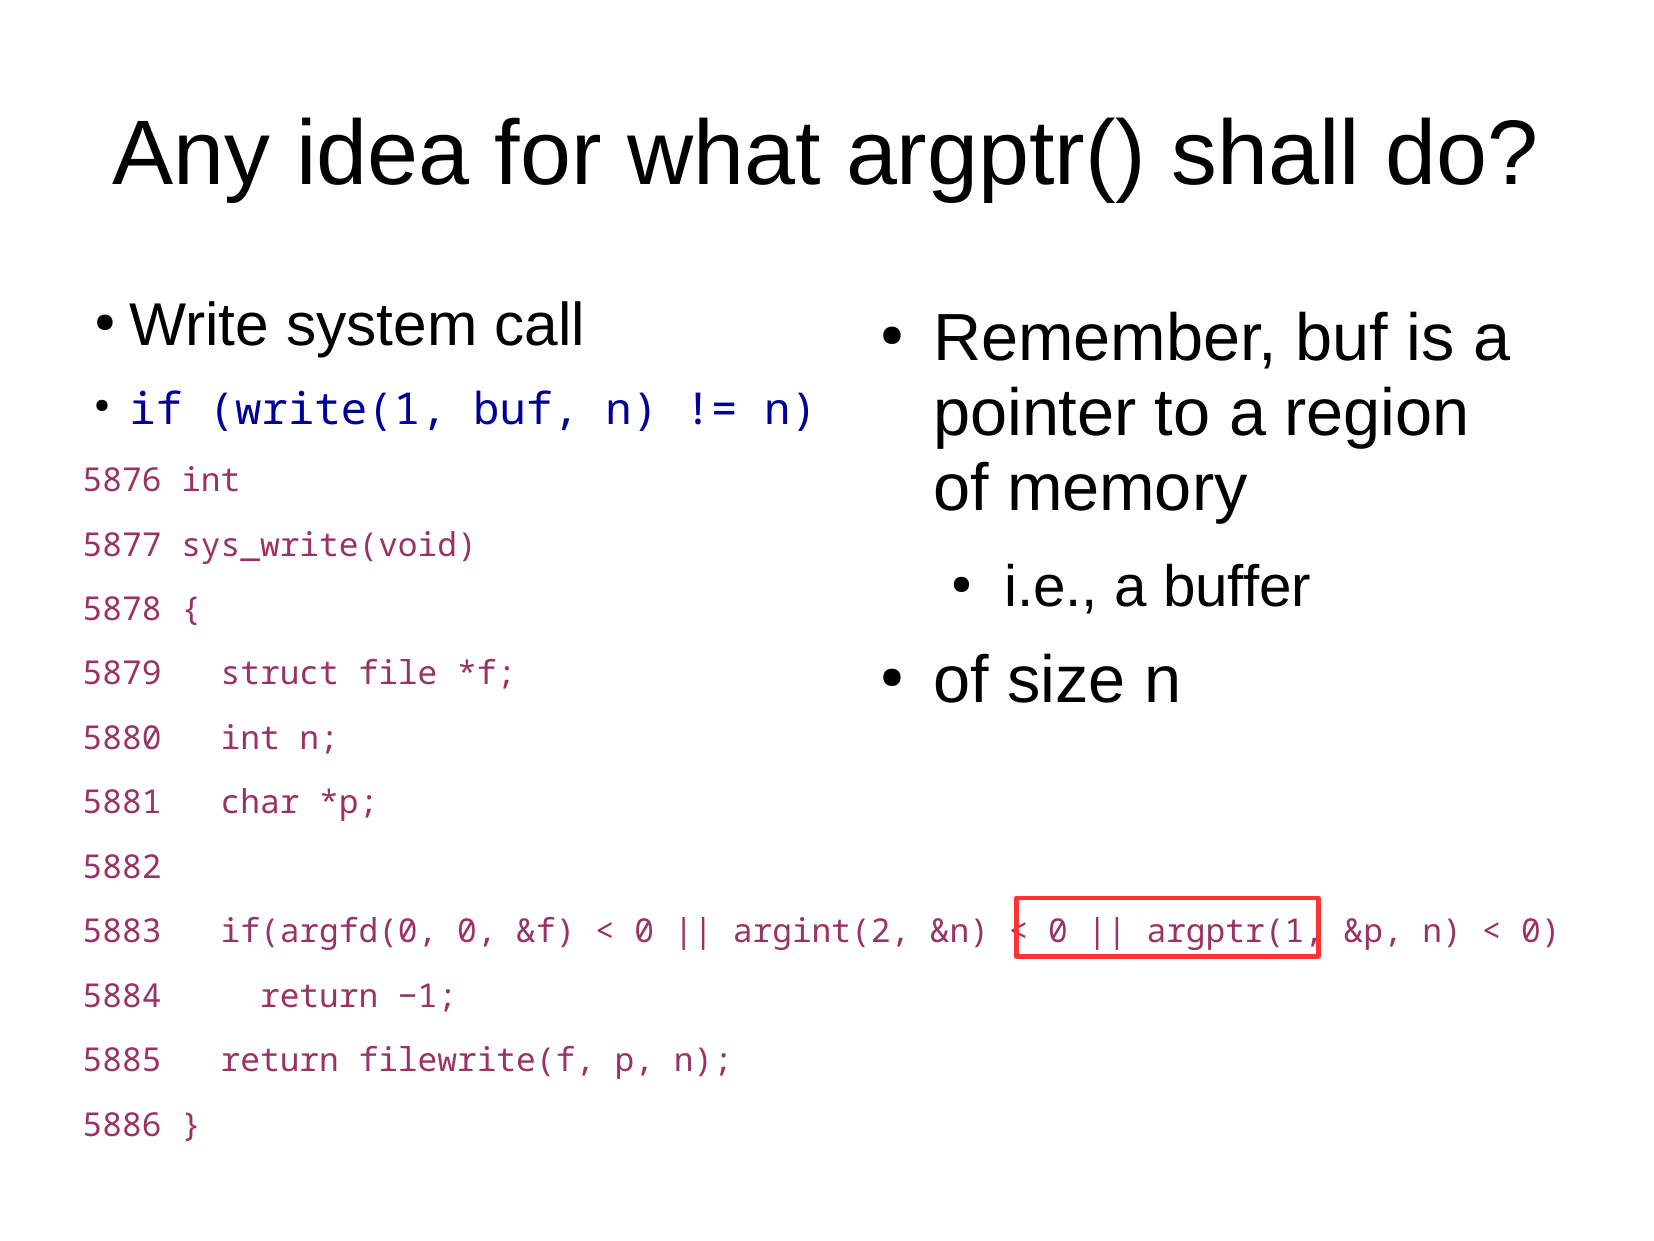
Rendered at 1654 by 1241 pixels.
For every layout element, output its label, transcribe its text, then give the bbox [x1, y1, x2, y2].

list Write system call if (write(1, buf, n) != n) 5876 int 5877 sys_write(void) 5878 { 5879 struct file *f; 5880 int n; 5881 char *p; 5882 5883 if(argfd(0, 0, &f) < 0 || argint(2, &n) < 0 || argptr(1, &p, n) < 0) 5884 return −1; 5885 return filewrite(f, p, n); 5886 } [82, 290, 1571, 1163]
list Remember, buf is a pointer to a region of memory i.e., a buffer of size n [862, 300, 1538, 788]
title Any idea for what argptr() shall do? [82, 49, 1571, 257]
